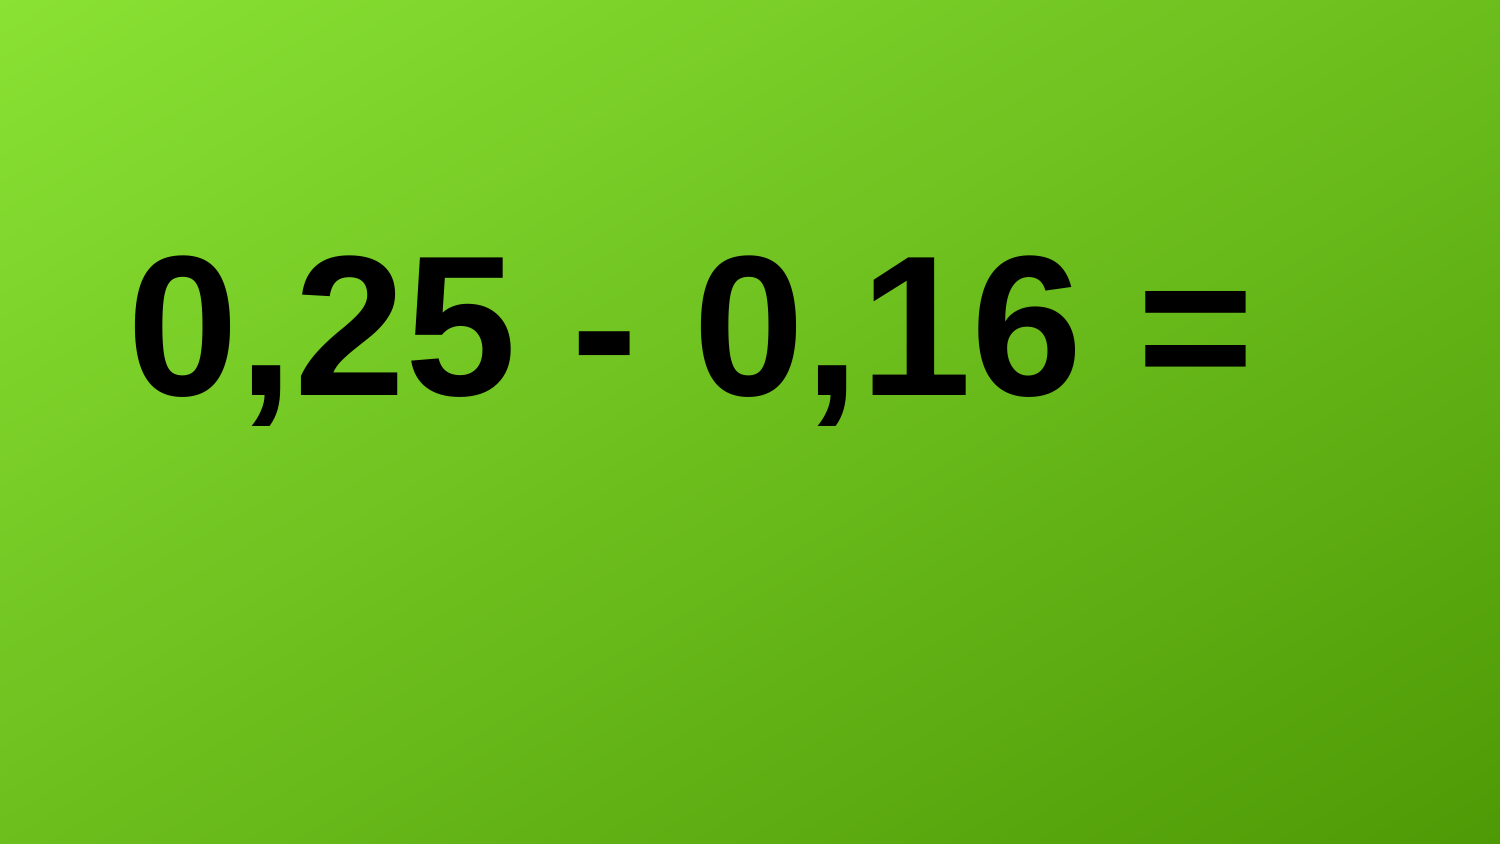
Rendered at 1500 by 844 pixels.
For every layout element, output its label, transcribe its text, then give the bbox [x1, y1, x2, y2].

title 0,25 - 0,16 = [112, 259, 1388, 450]
